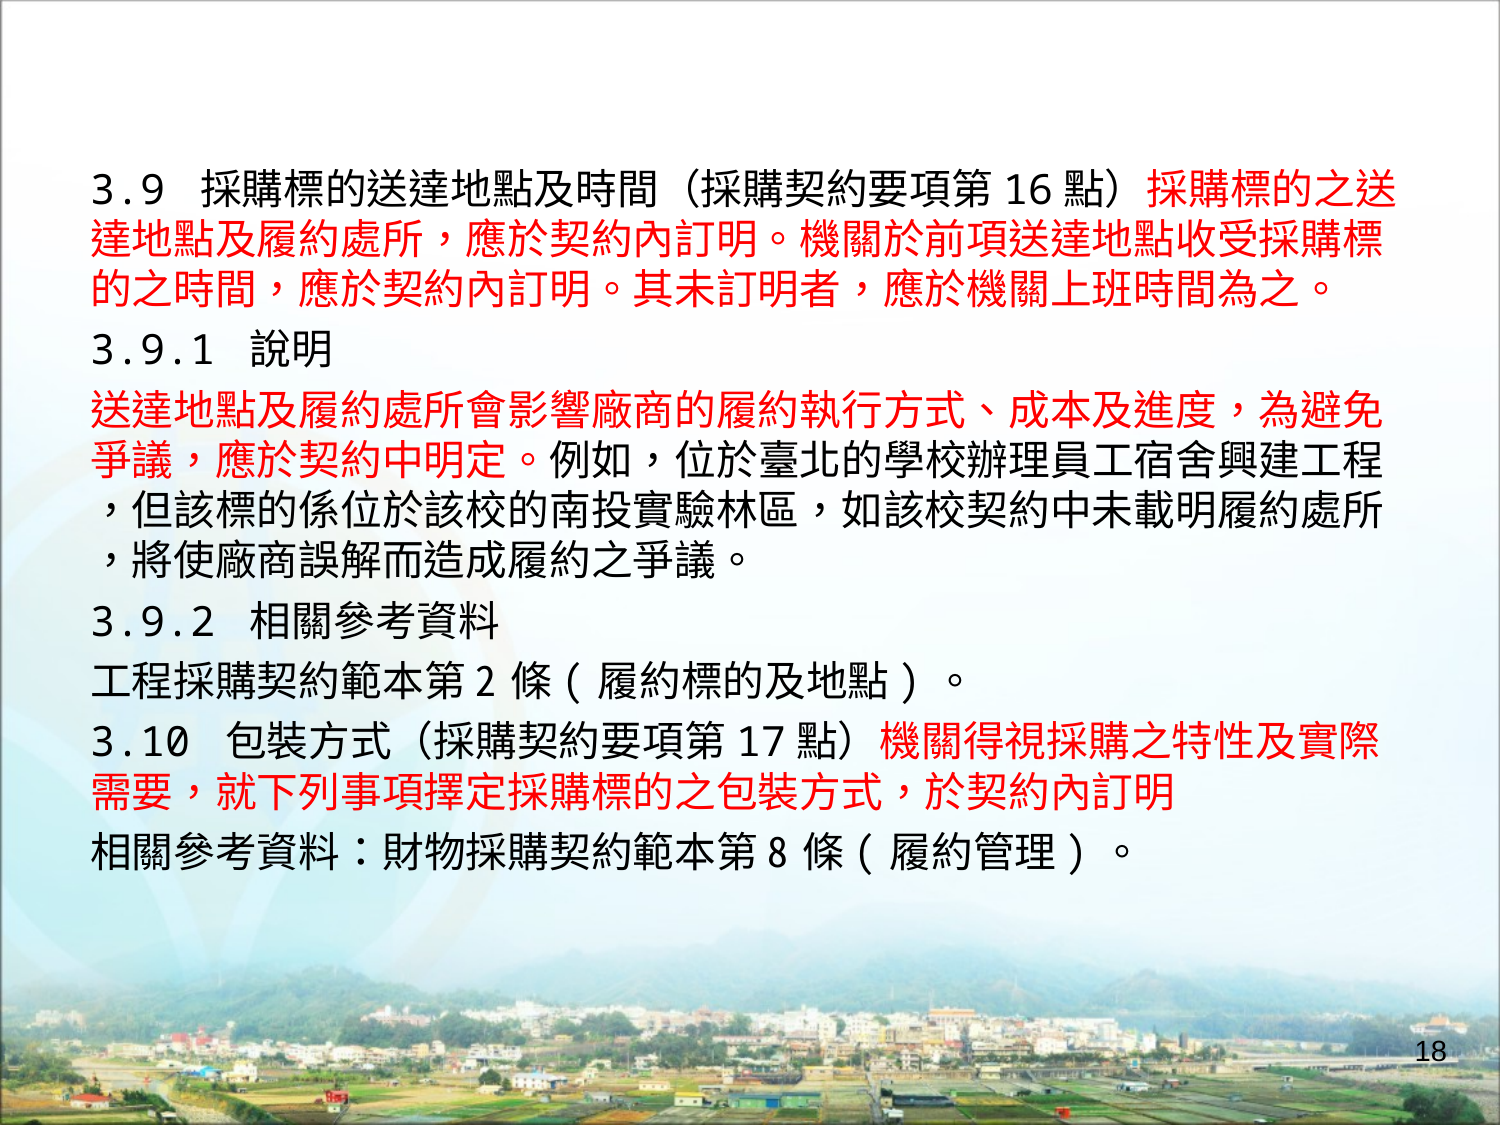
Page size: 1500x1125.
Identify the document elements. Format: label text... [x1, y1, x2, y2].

text_box <編號> [1111, 1024, 1462, 1103]
list 3.9 採購標的送達地點及時間（採購契約要項第16點）採購標的之送達地點及履約處所，應於契約內訂明。機關於前項送達地點收受採購標的之時間，應於契約內訂明。其未訂明者，應於機關上班時間為之。 3.9.1 說明 送達地點及履約處所會影響廠商的履約執行方式、成本及進度，為避免爭議，應於契約中明定。例如，位於臺北的學校辦理員工宿舍興建工程，但該標的係位於該校的南投實驗林區，如該校契約中未載明履約處所，將使廠商誤解而造成履約之爭議。 3.9.2 相關參考資料 工程採購契約範本第2條(履約標的及地點)。 3.10 包裝方式（採購契約要項第17點）機關得視採購之特性及實際需要，就下列事項擇定採購標的之包裝方式，於契約內訂明 相關參考資料：財物採購契約範本第8條(履約管理)。 [75, 154, 1426, 1005]
picture [0, 0, 1500, 1125]
